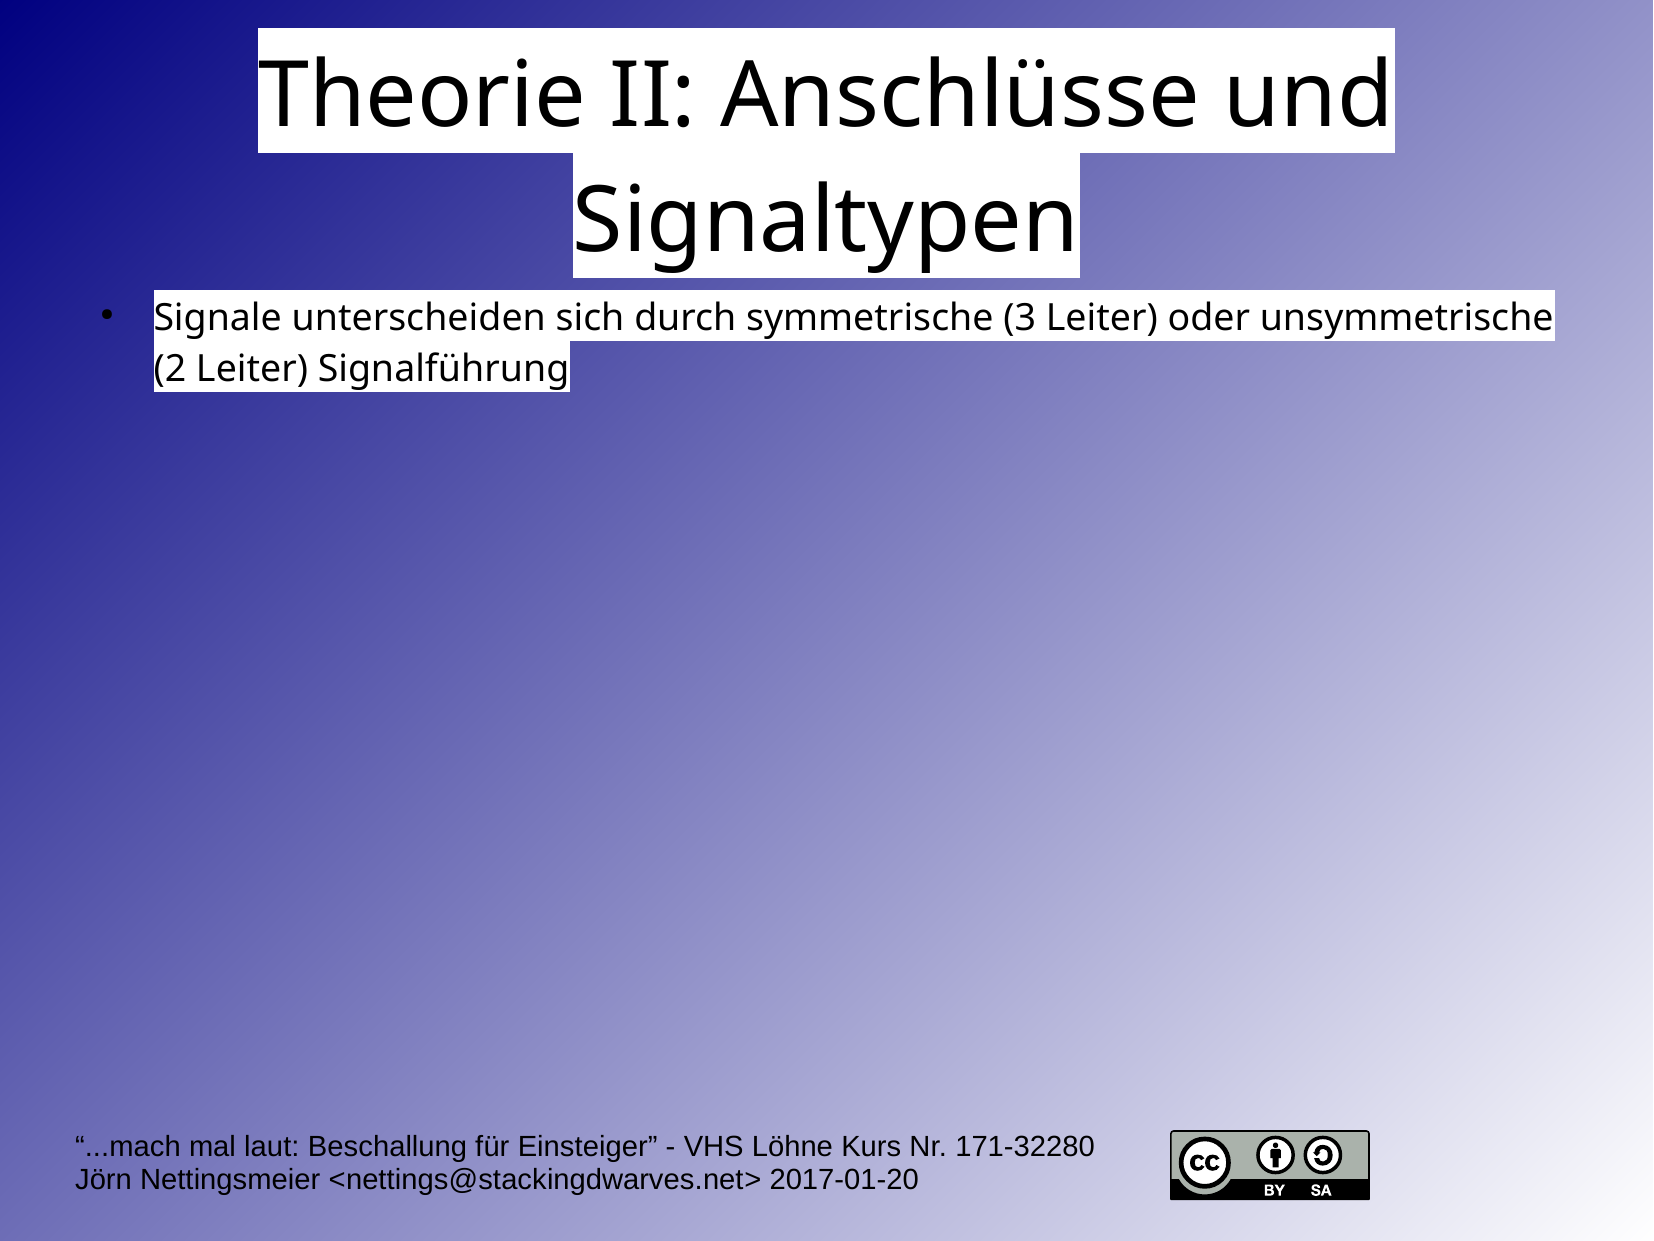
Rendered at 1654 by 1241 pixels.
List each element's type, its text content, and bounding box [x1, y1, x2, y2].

list Signale unterscheiden sich durch symmetrische (3 Leiter) oder unsymmetrische (2 Leiter) Signalführung [82, 290, 1571, 1010]
title Theorie II: Anschlüsse und Signaltypen [82, 49, 1571, 257]
